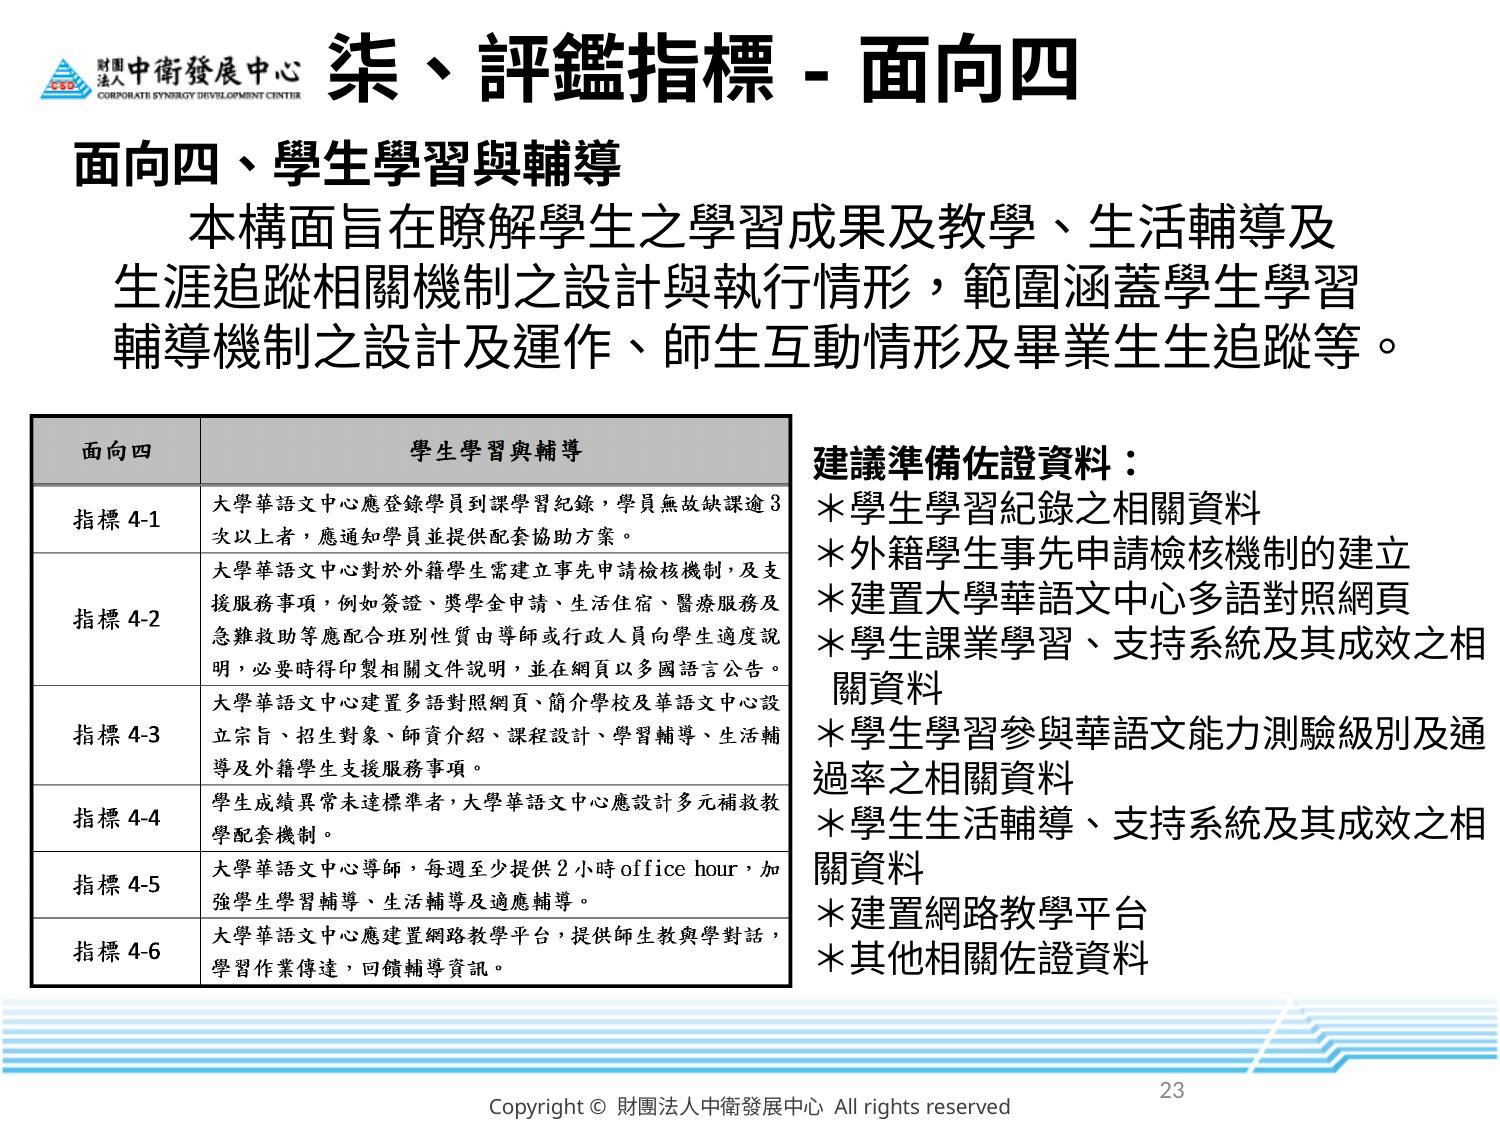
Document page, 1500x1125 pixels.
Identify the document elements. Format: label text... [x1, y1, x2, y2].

text_box 23 [1144, 1058, 1495, 1119]
picture [21, 408, 798, 988]
text_box 本構面旨在瞭解學生之學習成果及教學、生活輔導及生涯追蹤相關機制之設計與執行情形，範圍涵蓋學生學習輔導機制之設計及運作、師生互動情形及畢業生生追蹤等。 [41, 188, 1388, 383]
text_box 面向四、學生學習與輔導 [57, 125, 637, 200]
text_box 建議準備佐證資料： ＊學生學習紀錄之相關資料 ＊外籍學生事先申請檢核機制的建立 ＊建置大學華語文中心多語對照網頁 ＊學生課業學習、支持系統及其成效之相 關資料 ＊學生學習參與華語文能力測驗級別及通過率之相關資料 ＊學生生活輔導、支持系統及其成效之相關資料 ＊建置網路教學平台 ＊其他相關佐證資料 [797, 432, 1500, 1039]
title 柒、評鑑指標-面向四 [29, 7, 1380, 127]
